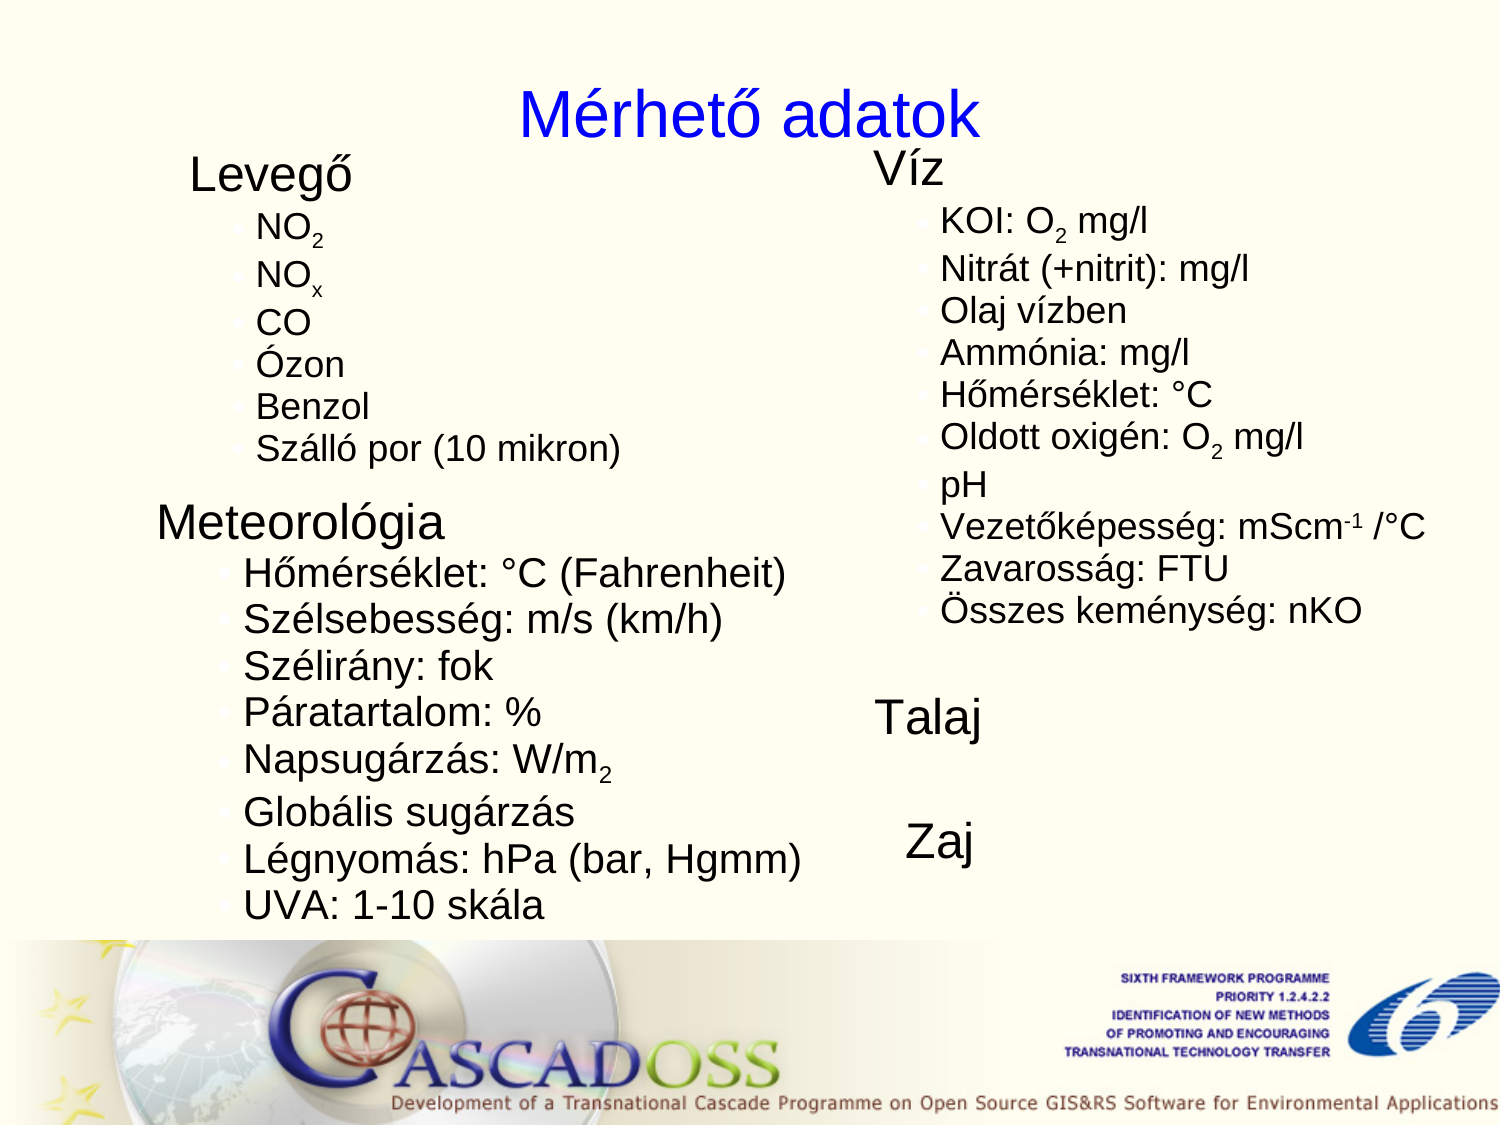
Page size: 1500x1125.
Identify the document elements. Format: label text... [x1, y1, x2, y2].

text_box Zaj [877, 805, 991, 877]
title Mérhető adatok [75, 28, 1425, 201]
text_box Talaj [845, 681, 998, 753]
picture [0, 940, 1500, 1125]
text_box Meteorológia Hőmérséklet: °C (Fahrenheit) Szélsebesség: m/s (km/h) Szélirány: fok Páratartalom: % Napsugárzás: W/m2 Globális sugárzás Légnyomás: hPa (bar, Hgmm) UVA: 1-10 skála [127, 486, 818, 983]
text_box Levegő NO2 NOx CO Ózon Benzol Szálló por (10 mikron) [142, 123, 637, 478]
text_box Víz KOI: O2 mg/l Nitrát (+nitrit): mg/l Olaj vízben Ammónia: mg/l Hőmérséklet: °C Oldott oxigén: O2 mg/l pH Vezetőképesség: mScm-1 /°C Zavarosság: FTU Összes keménység: nKO [826, 117, 1442, 640]
